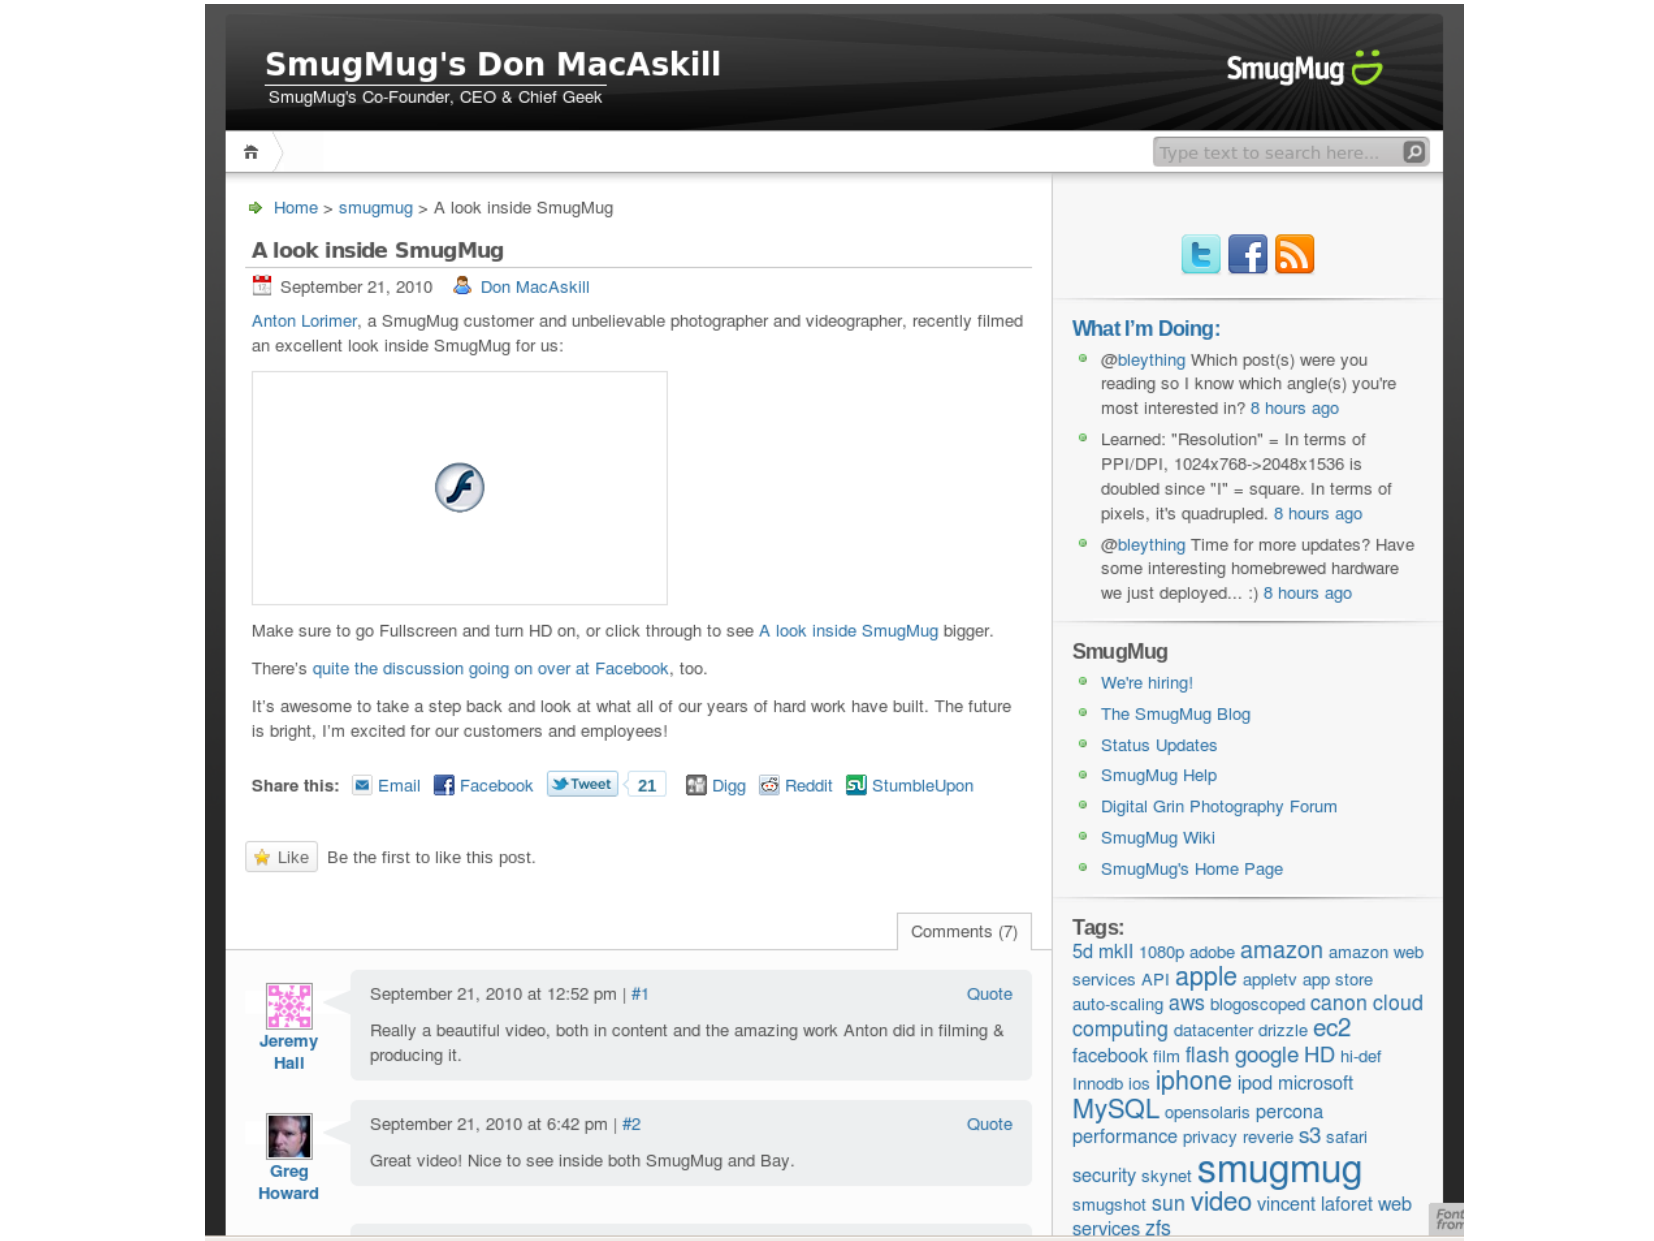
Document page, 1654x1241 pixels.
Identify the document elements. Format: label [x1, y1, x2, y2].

picture [205, 4, 1464, 1241]
